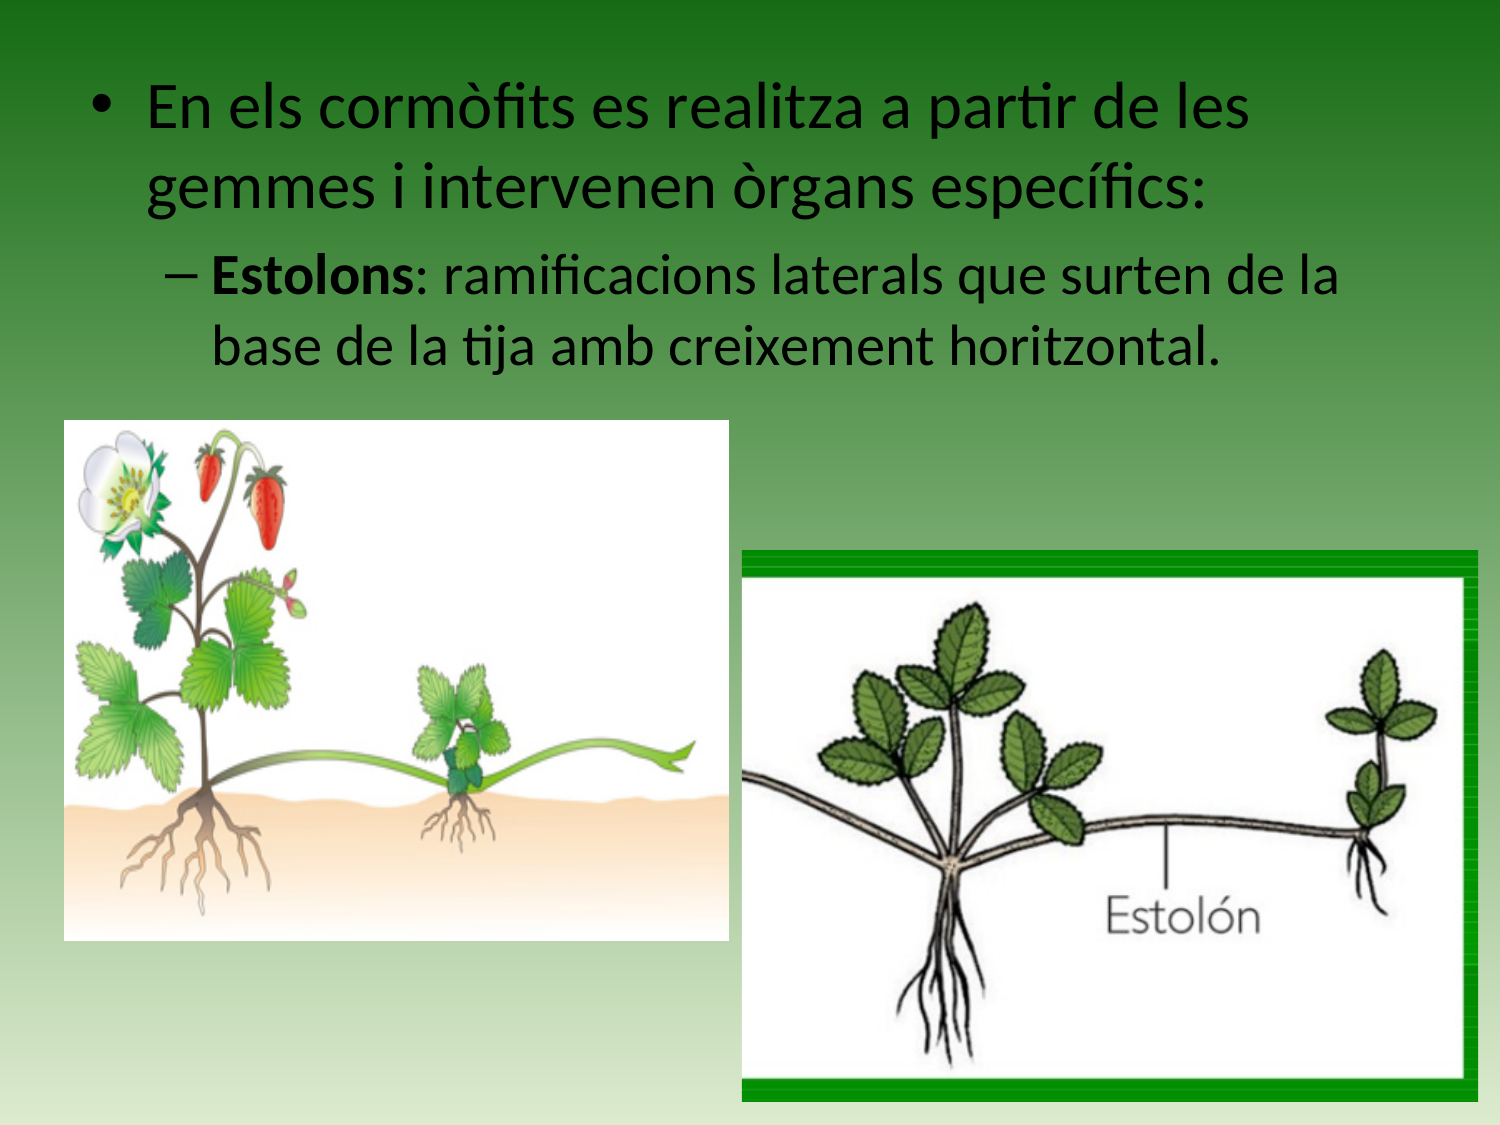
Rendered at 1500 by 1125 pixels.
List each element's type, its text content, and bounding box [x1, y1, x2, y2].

picture [741, 550, 1479, 1102]
picture [64, 420, 729, 941]
list En els cormòfits es realitza a partir de les gemmes i intervenen òrgans específics: Estolons: ramificacions laterals que surten de la base de la tija amb creixement horitzontal. [75, 54, 1426, 469]
